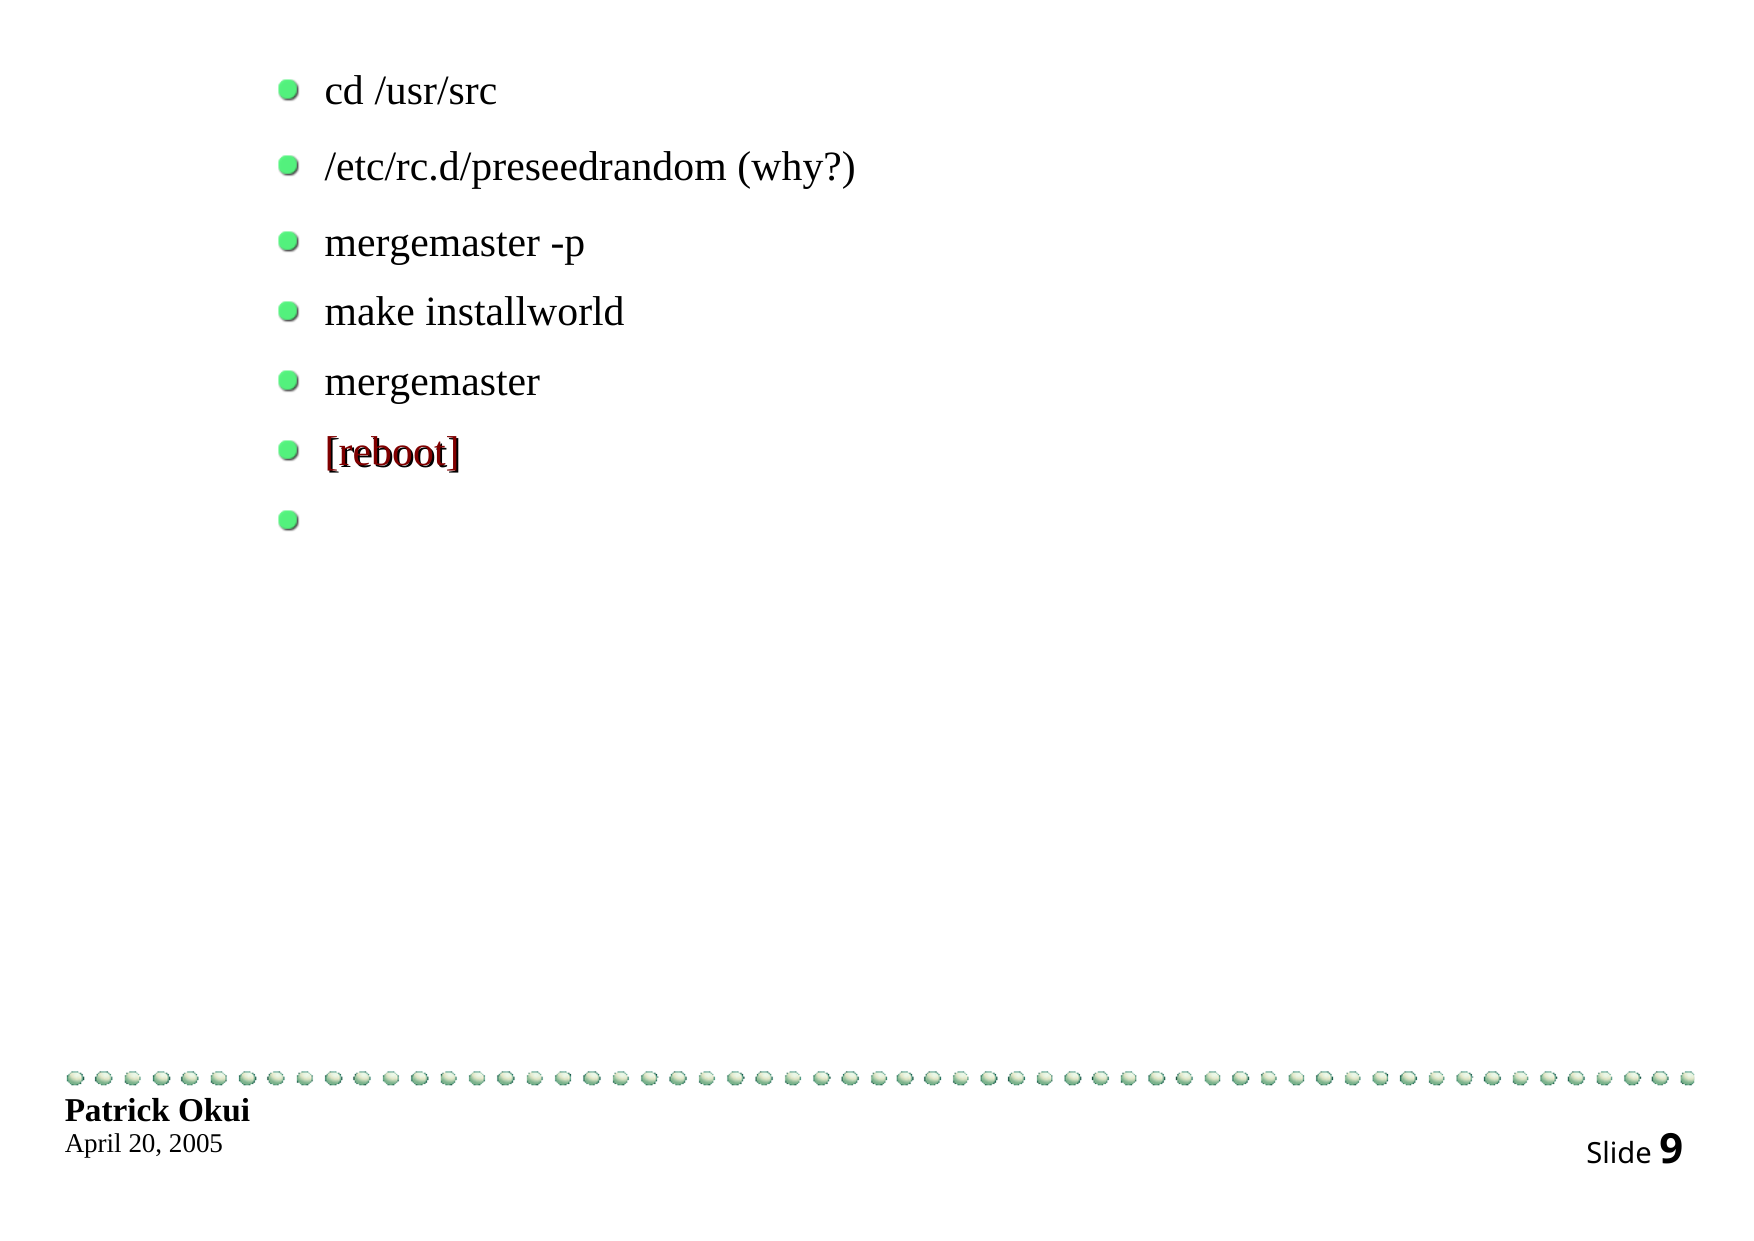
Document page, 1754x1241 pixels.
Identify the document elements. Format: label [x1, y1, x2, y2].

picture [277, 300, 301, 324]
picture [277, 78, 301, 103]
picture [277, 509, 301, 533]
picture [277, 154, 301, 178]
picture [59, 1070, 1695, 1087]
picture [277, 369, 301, 394]
picture [277, 230, 301, 254]
picture [277, 439, 301, 463]
